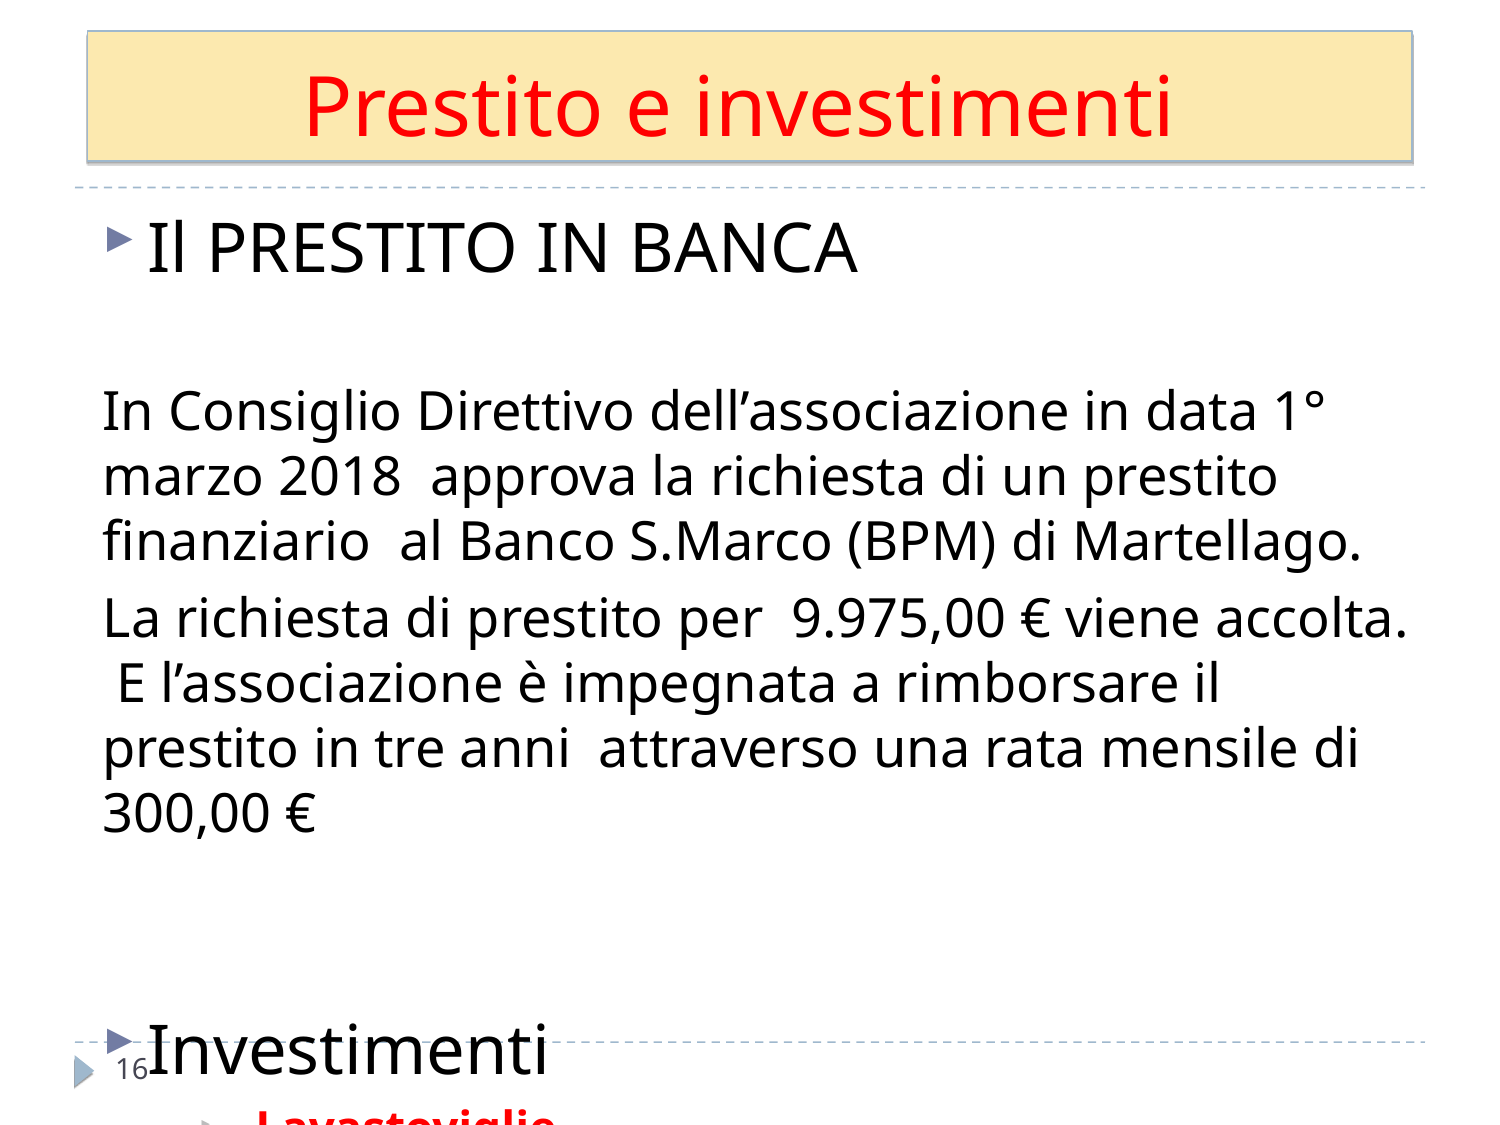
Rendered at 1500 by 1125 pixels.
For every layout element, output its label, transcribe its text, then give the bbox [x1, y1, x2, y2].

list Il PRESTITO IN BANCA In Consiglio Direttivo dell’associazione in data 1° marzo 2018 approva la richiesta di un prestito finanziario al Banco S.Marco (BPM) di Martellago. La richiesta di prestito per 9.975,00 € viene accolta. E l’associazione è impegnata a rimborsare il prestito in tre anni attraverso una rata mensile di 300,00 € Investimenti Lavastoviglie Lava bicchieri Lava pavimenti Box in lamiera per magazzino Acquisto di beni Acquisto piatti Acquisto divanetti [87, 196, 1438, 904]
title Prestito e investimenti [87, 30, 1413, 161]
footer [475, 1042, 1051, 1103]
slide_number <numero> [100, 1042, 426, 1103]
